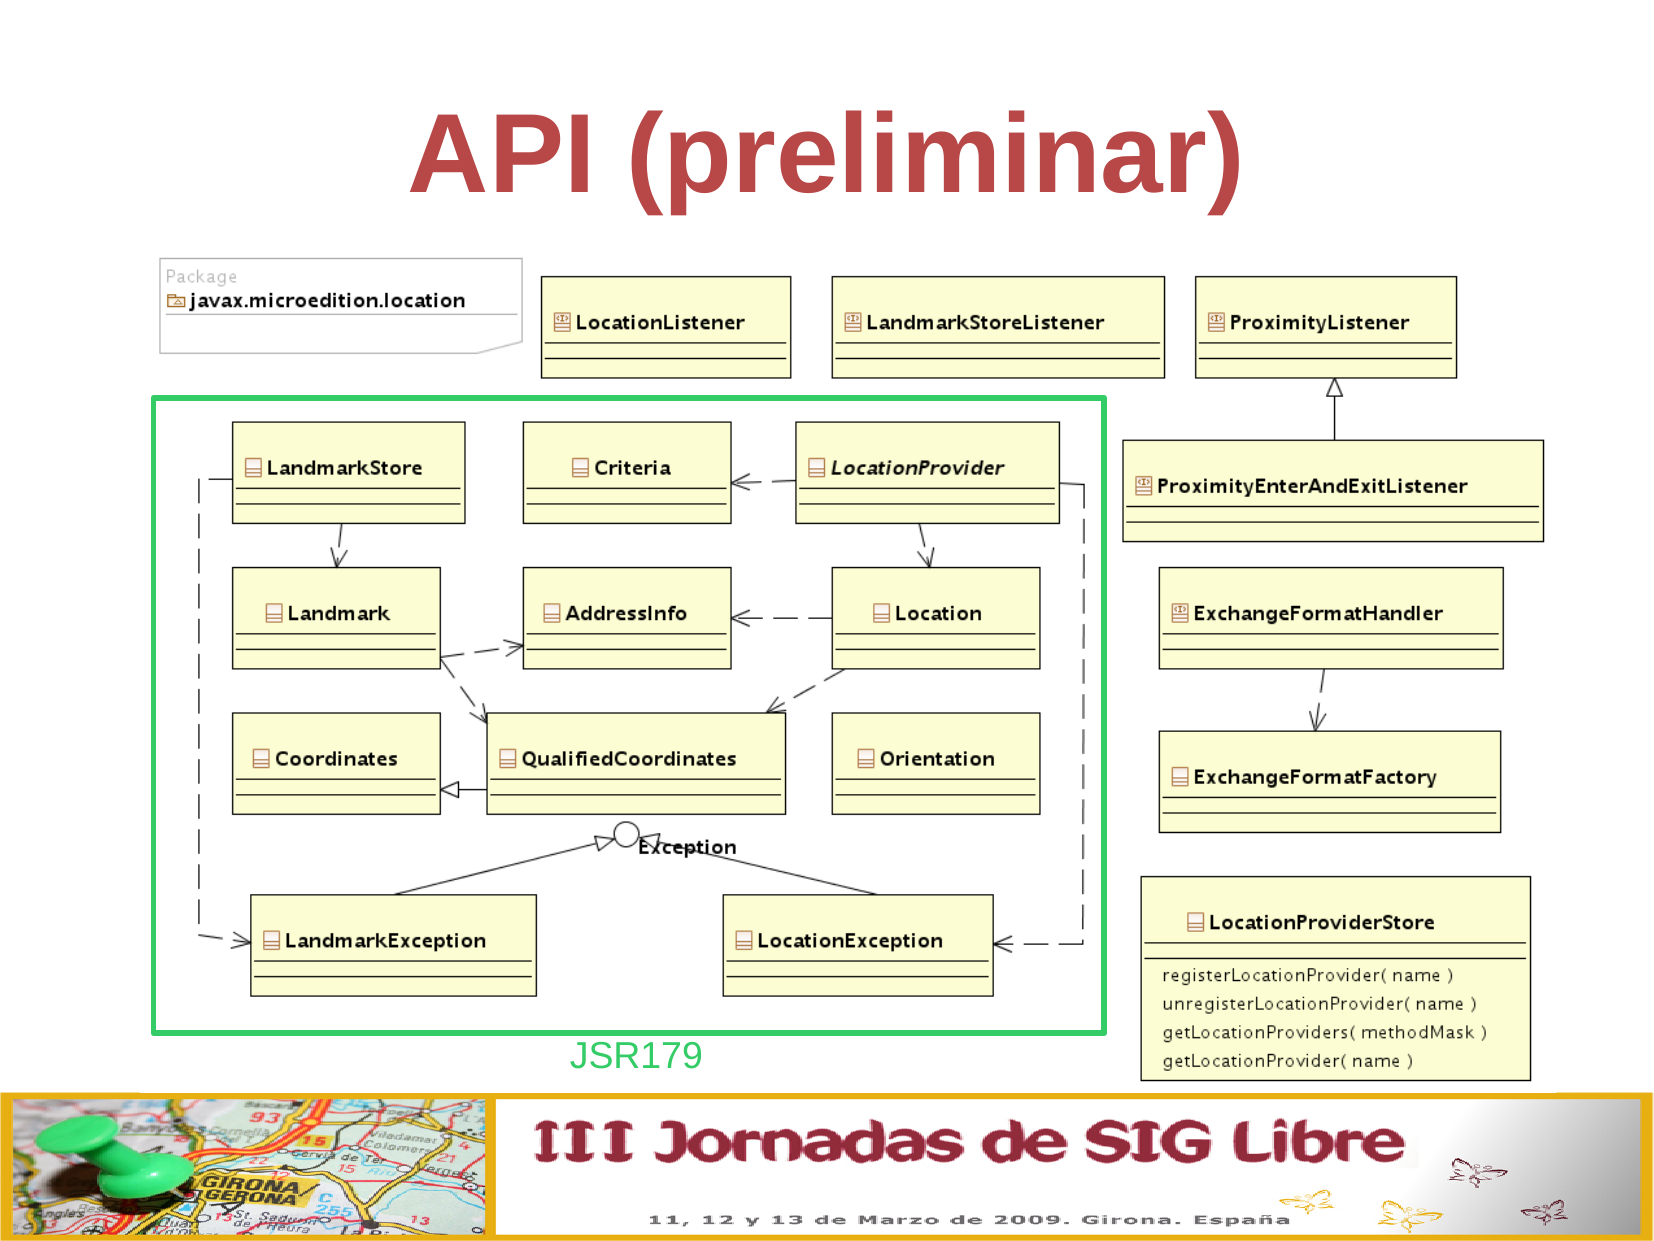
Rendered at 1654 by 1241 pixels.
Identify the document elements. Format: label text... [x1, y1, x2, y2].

title API (preliminar) [82, 56, 1571, 250]
text_box JSR179 [555, 1027, 715, 1089]
picture [0, 245, 1654, 1241]
